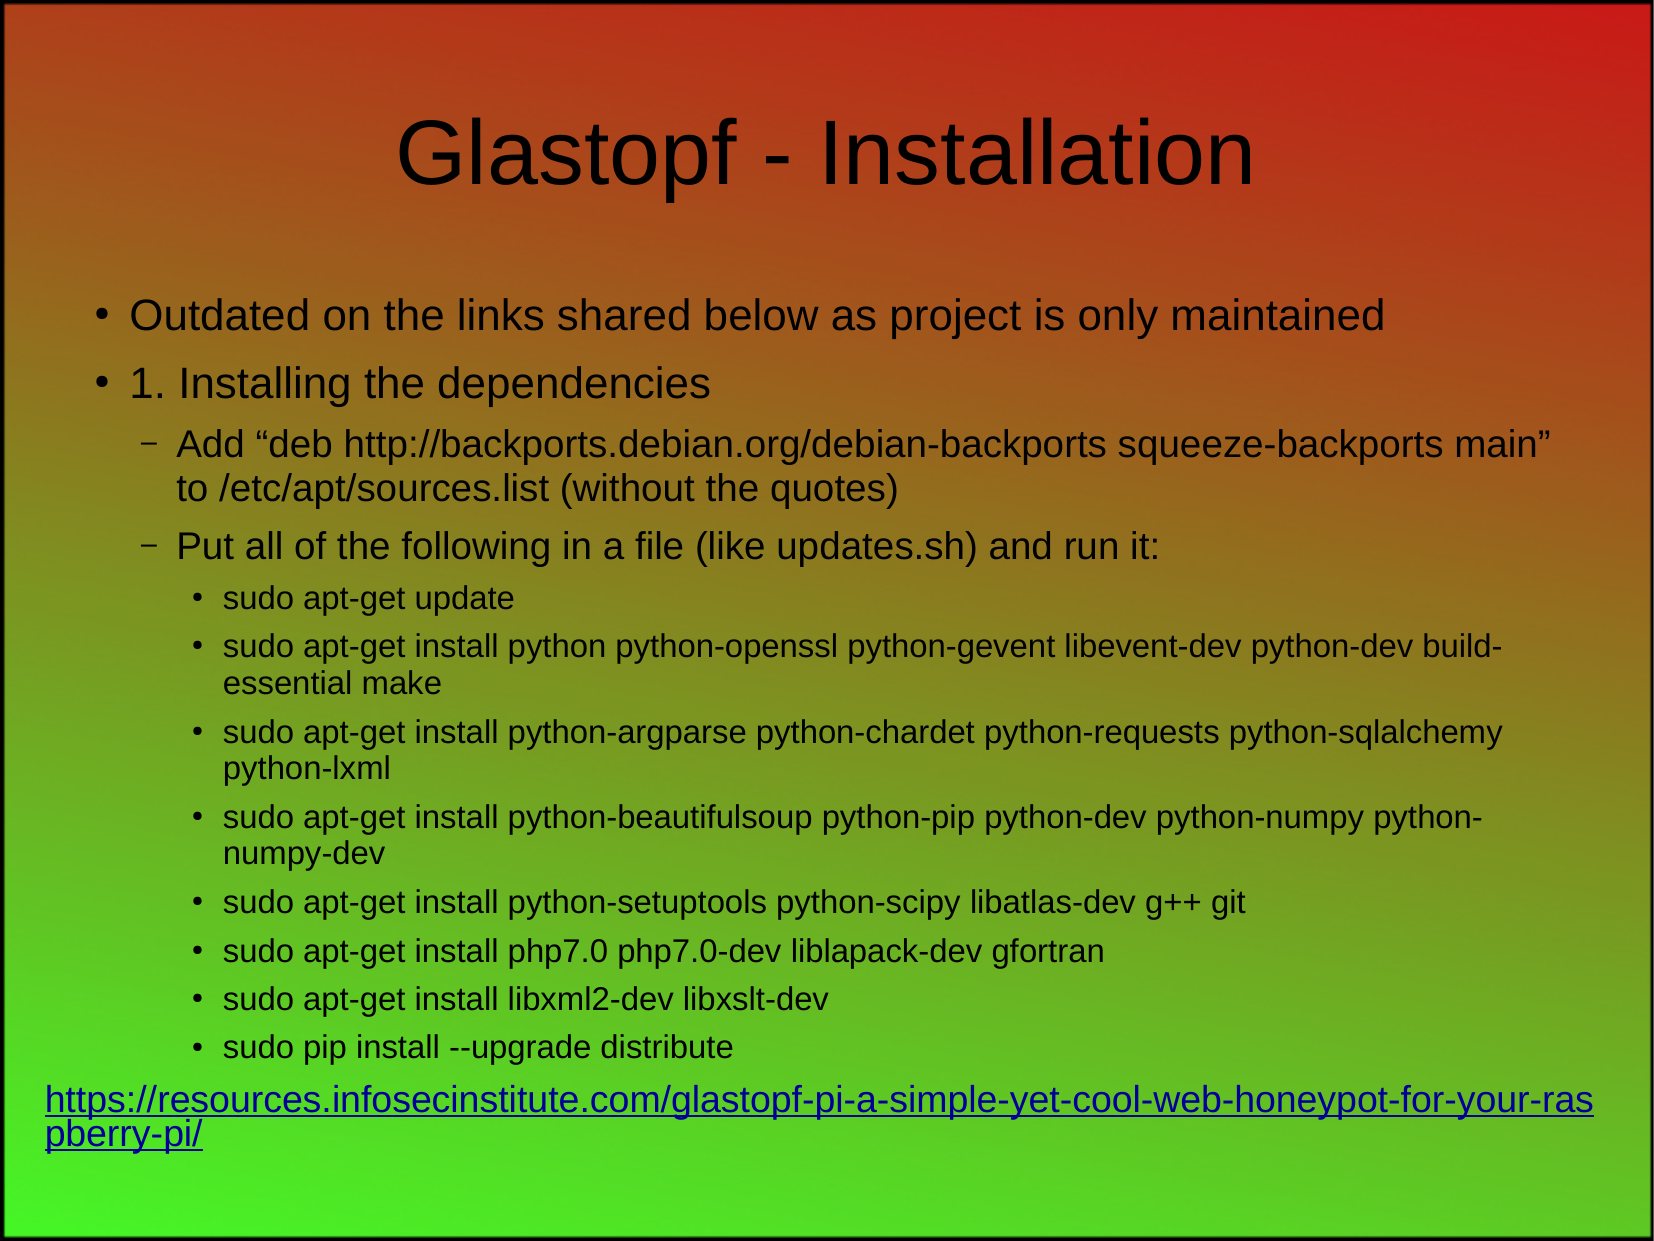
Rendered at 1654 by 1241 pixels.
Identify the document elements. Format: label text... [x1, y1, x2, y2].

list Outdated on the links shared below as project is only maintained 1. Installing the dependencies Add “deb http://backports.debian.org/debian-backports squeeze-backports main” to /etc/apt/sources.list (without the quotes) Put all of the following in a file (like updates.sh) and run it: sudo apt-get update sudo apt-get install python python-openssl python-gevent libevent-dev python-dev build-essential make sudo apt-get install python-argparse python-chardet python-requests python-sqlalchemy python-lxml sudo apt-get install python-beautifulsoup python-pip python-dev python-numpy python-numpy-dev sudo apt-get install python-setuptools python-scipy libatlas-dev g++ git sudo apt-get install php7.0 php7.0-dev liblapack-dev gfortran sudo apt-get install libxml2-dev libxslt-dev sudo pip install --upgrade distribute [82, 290, 1591, 1071]
picture [0, 0, 1654, 1241]
title Glastopf - Installation [82, 49, 1571, 257]
text_box https://resources.infosecinstitute.com/glastopf-pi-a-simple-yet-cool-web-honeypot-for-your-raspberry-pi/ [30, 1071, 1621, 1171]
